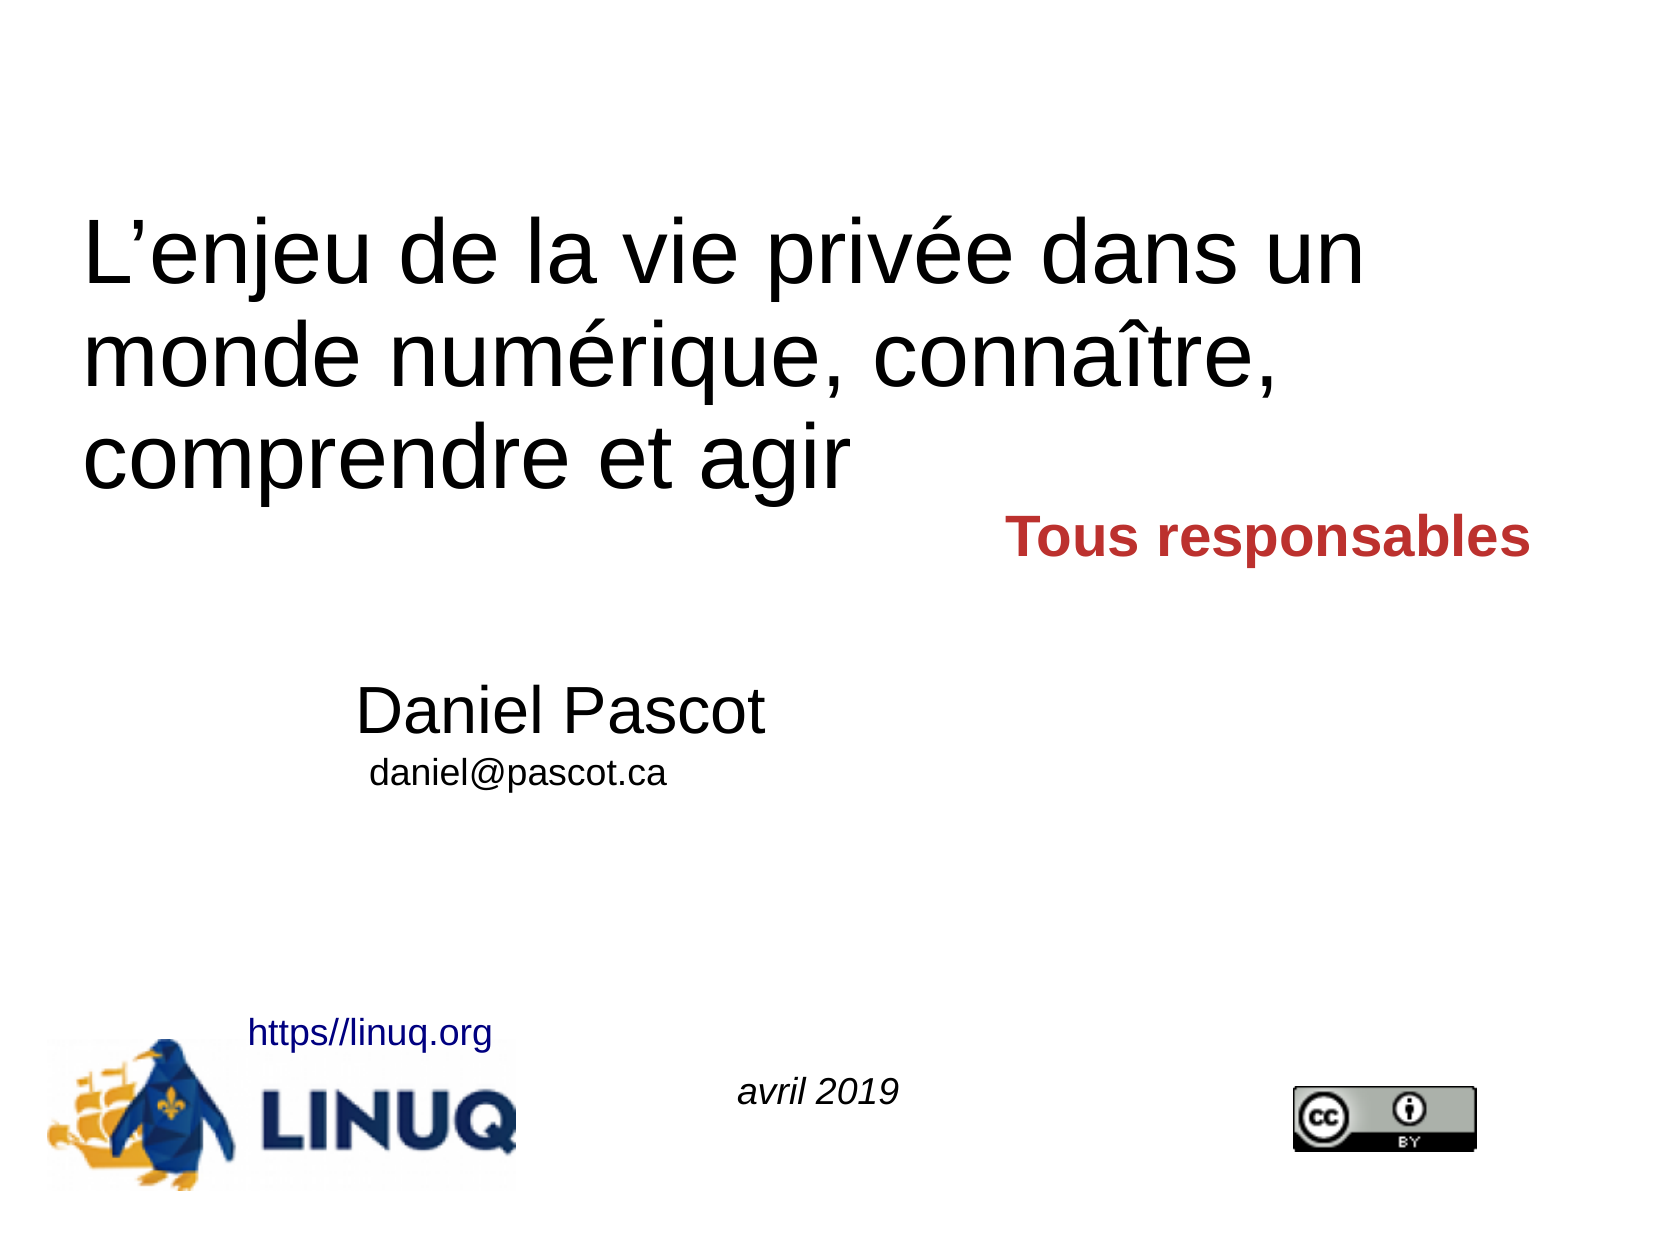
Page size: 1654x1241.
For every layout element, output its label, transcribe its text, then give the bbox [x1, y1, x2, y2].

picture [1293, 1086, 1477, 1152]
text_box daniel@pascot.ca [354, 744, 682, 801]
picture [47, 1039, 516, 1191]
subtitle Daniel Pascot [153, 620, 969, 875]
text_box avril 2019 [722, 1063, 969, 1134]
text_box Tous responsables [990, 496, 1548, 576]
title L’enjeu de la vie privée dans un monde numérique, connaître, comprendre et agir [82, 200, 1571, 509]
text_box https//linuq.org [232, 1003, 508, 1061]
